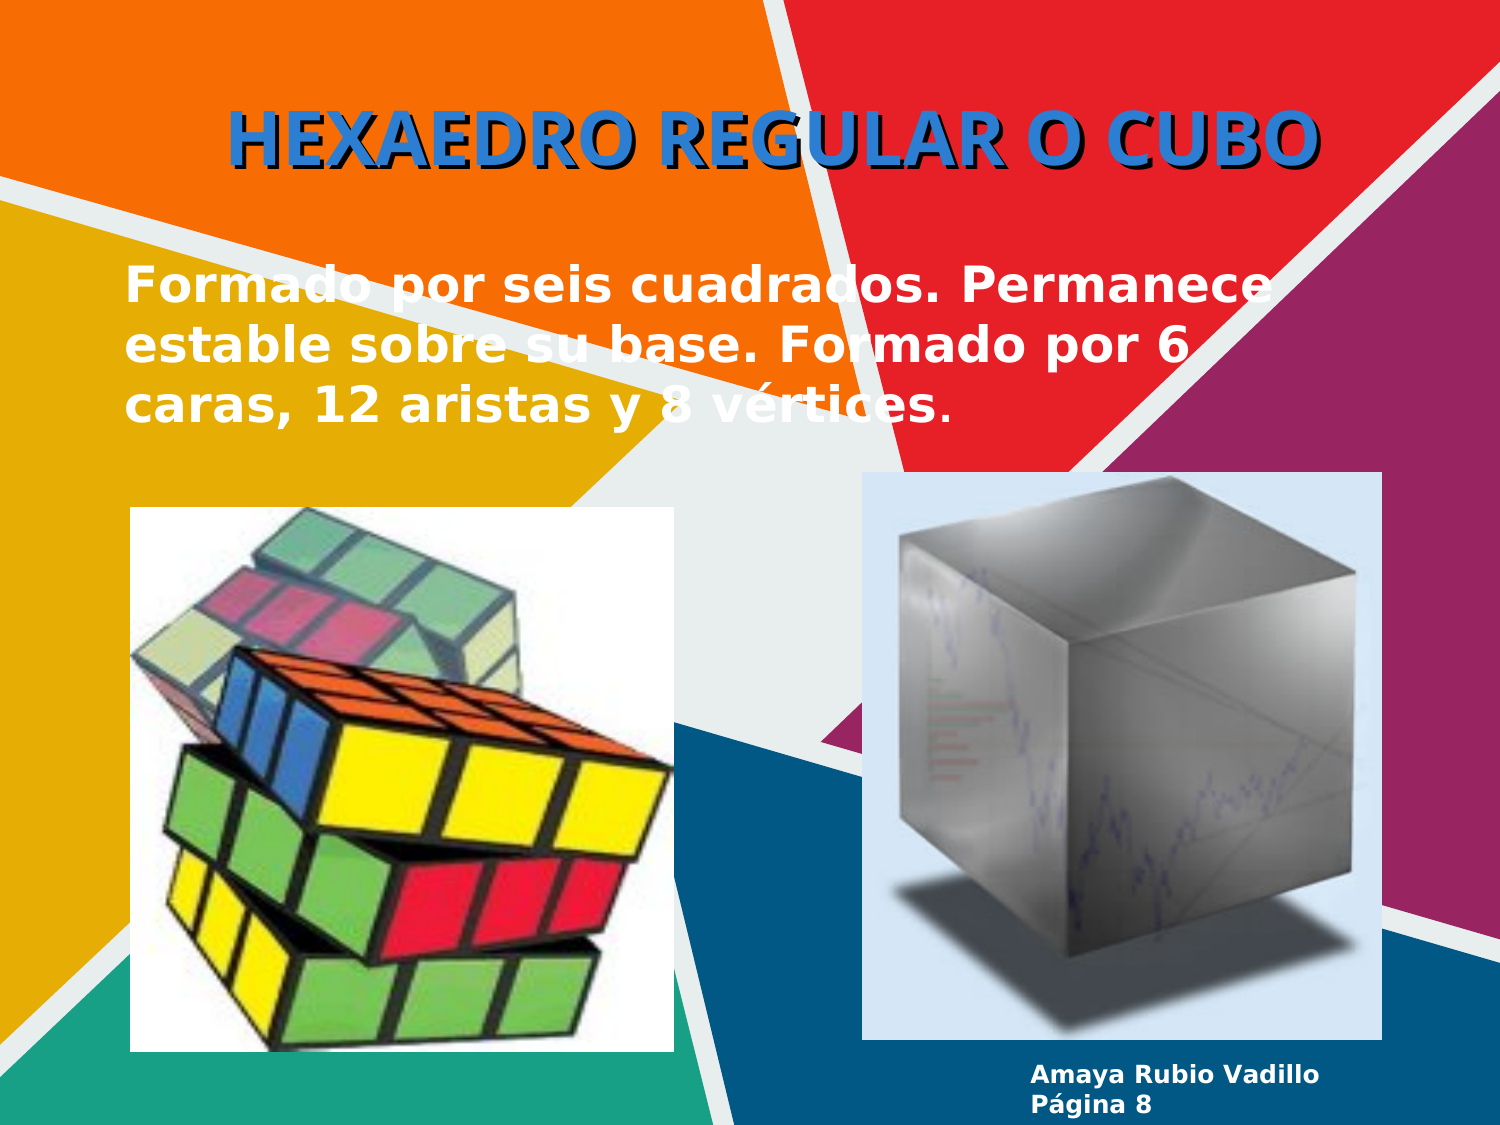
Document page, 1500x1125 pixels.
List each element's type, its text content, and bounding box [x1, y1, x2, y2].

text_box Amaya Rubio Vadillo Página 8 [1015, 1051, 1477, 1125]
title HEXAEDRO REGULAR O CUBO [171, 90, 1377, 189]
picture [862, 472, 1382, 1039]
picture [130, 507, 674, 1052]
text_box Formado por seis cuadrados. Permanece estable sobre su base. Formado por 6 caras, 12 aristas y 8 vértices. [109, 245, 1362, 440]
